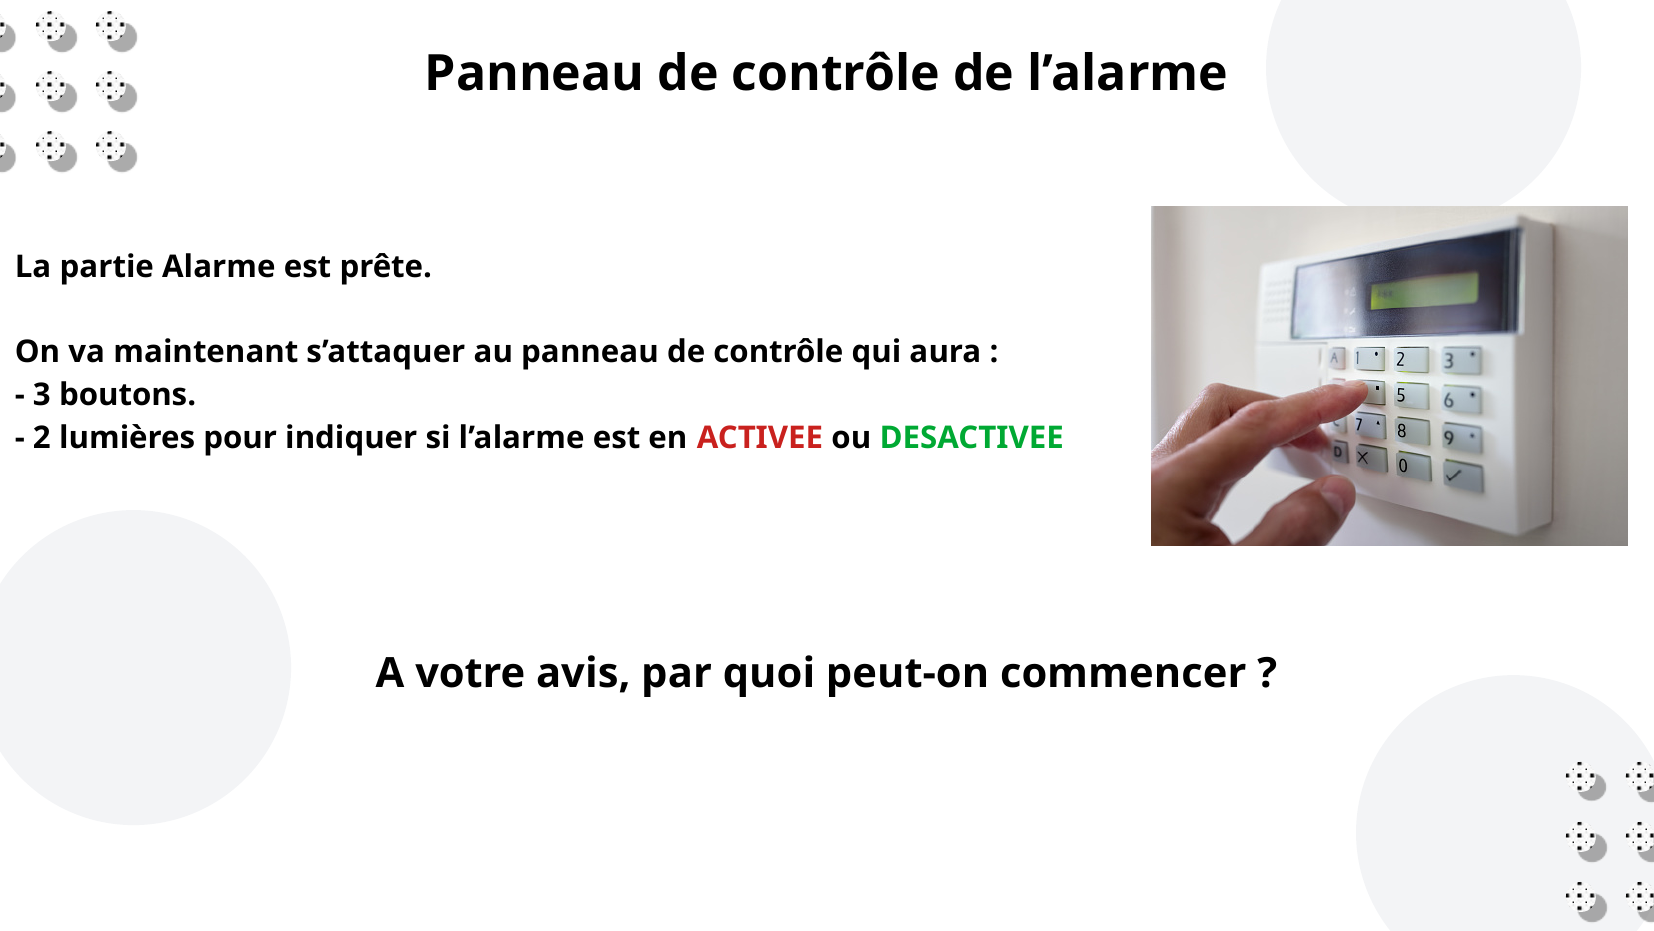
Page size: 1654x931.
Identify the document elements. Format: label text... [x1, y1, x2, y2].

text_box Panneau de contrôle de l’alarme [0, 29, 1654, 119]
picture [95, 11, 126, 29]
picture [1565, 761, 1596, 792]
text_box La partie Alarme est prête. On va maintenant s’attaquer au panneau de contrôle qui aura : - 3 boutons. - 2 lumières pour indiquer si l’alarme est en ACTIVEE ou DESACTIVEE A votre avis, par quoi peut-on commencer ? [0, 236, 1654, 708]
picture [1625, 821, 1654, 852]
picture [35, 131, 67, 162]
picture [1565, 821, 1596, 852]
picture [1625, 761, 1654, 792]
picture [0, 14, 6, 29]
picture [0, 134, 7, 159]
picture [35, 11, 66, 29]
picture [1151, 206, 1628, 546]
picture [1565, 881, 1596, 912]
picture [95, 131, 127, 162]
picture [1625, 881, 1654, 912]
